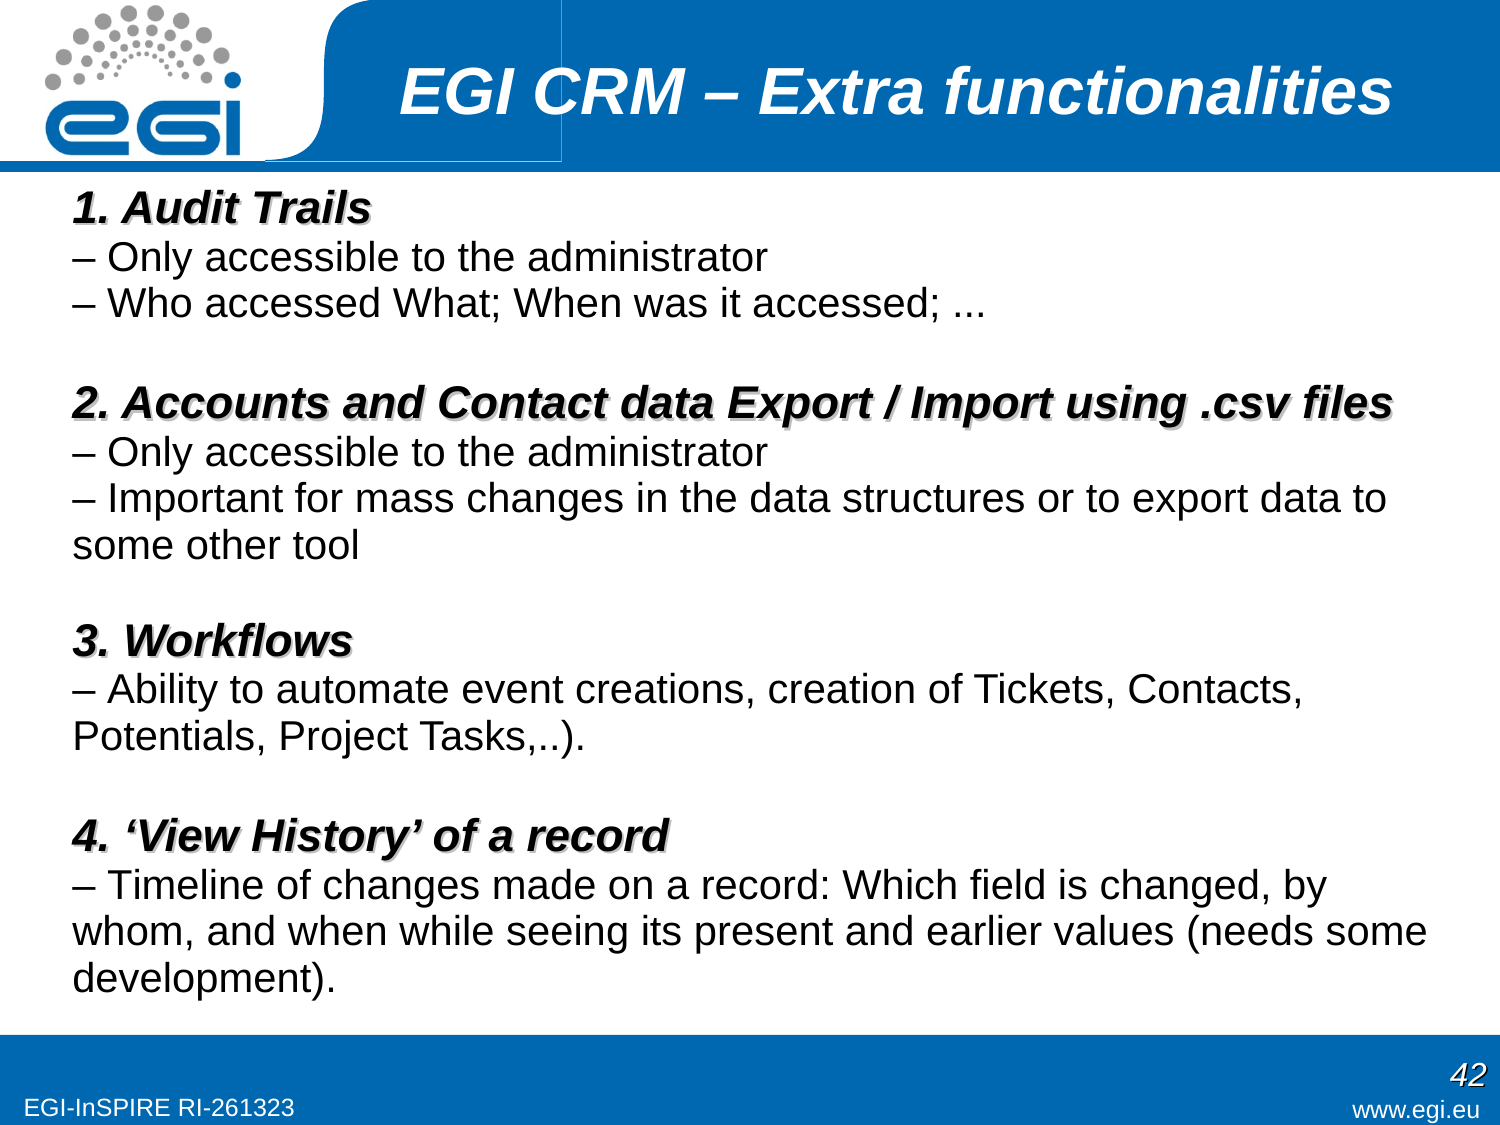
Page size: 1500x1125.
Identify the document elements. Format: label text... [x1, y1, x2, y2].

text_box 1. Audit Trails – Only accessible to the administrator – Who accessed What; When was it accessed; ... 2. Accounts and Contact data Export / Import using .csv files – Only accessible to the administrator – Important for mass changes in the data structures or to export data to some other tool 3. Workflows – Ability to automate event creations, creation of Tickets, Contacts, Potentials, Project Tasks,..). 4. ‘View History’ of a record – Timeline of changes made on a record: Which field is changed, by whom, and when while seeing its present and earlier values (needs some development). [22, 174, 1475, 1028]
picture [0, 0, 265, 161]
text_box EGI CRM – Extra functionalities [349, 40, 1446, 136]
